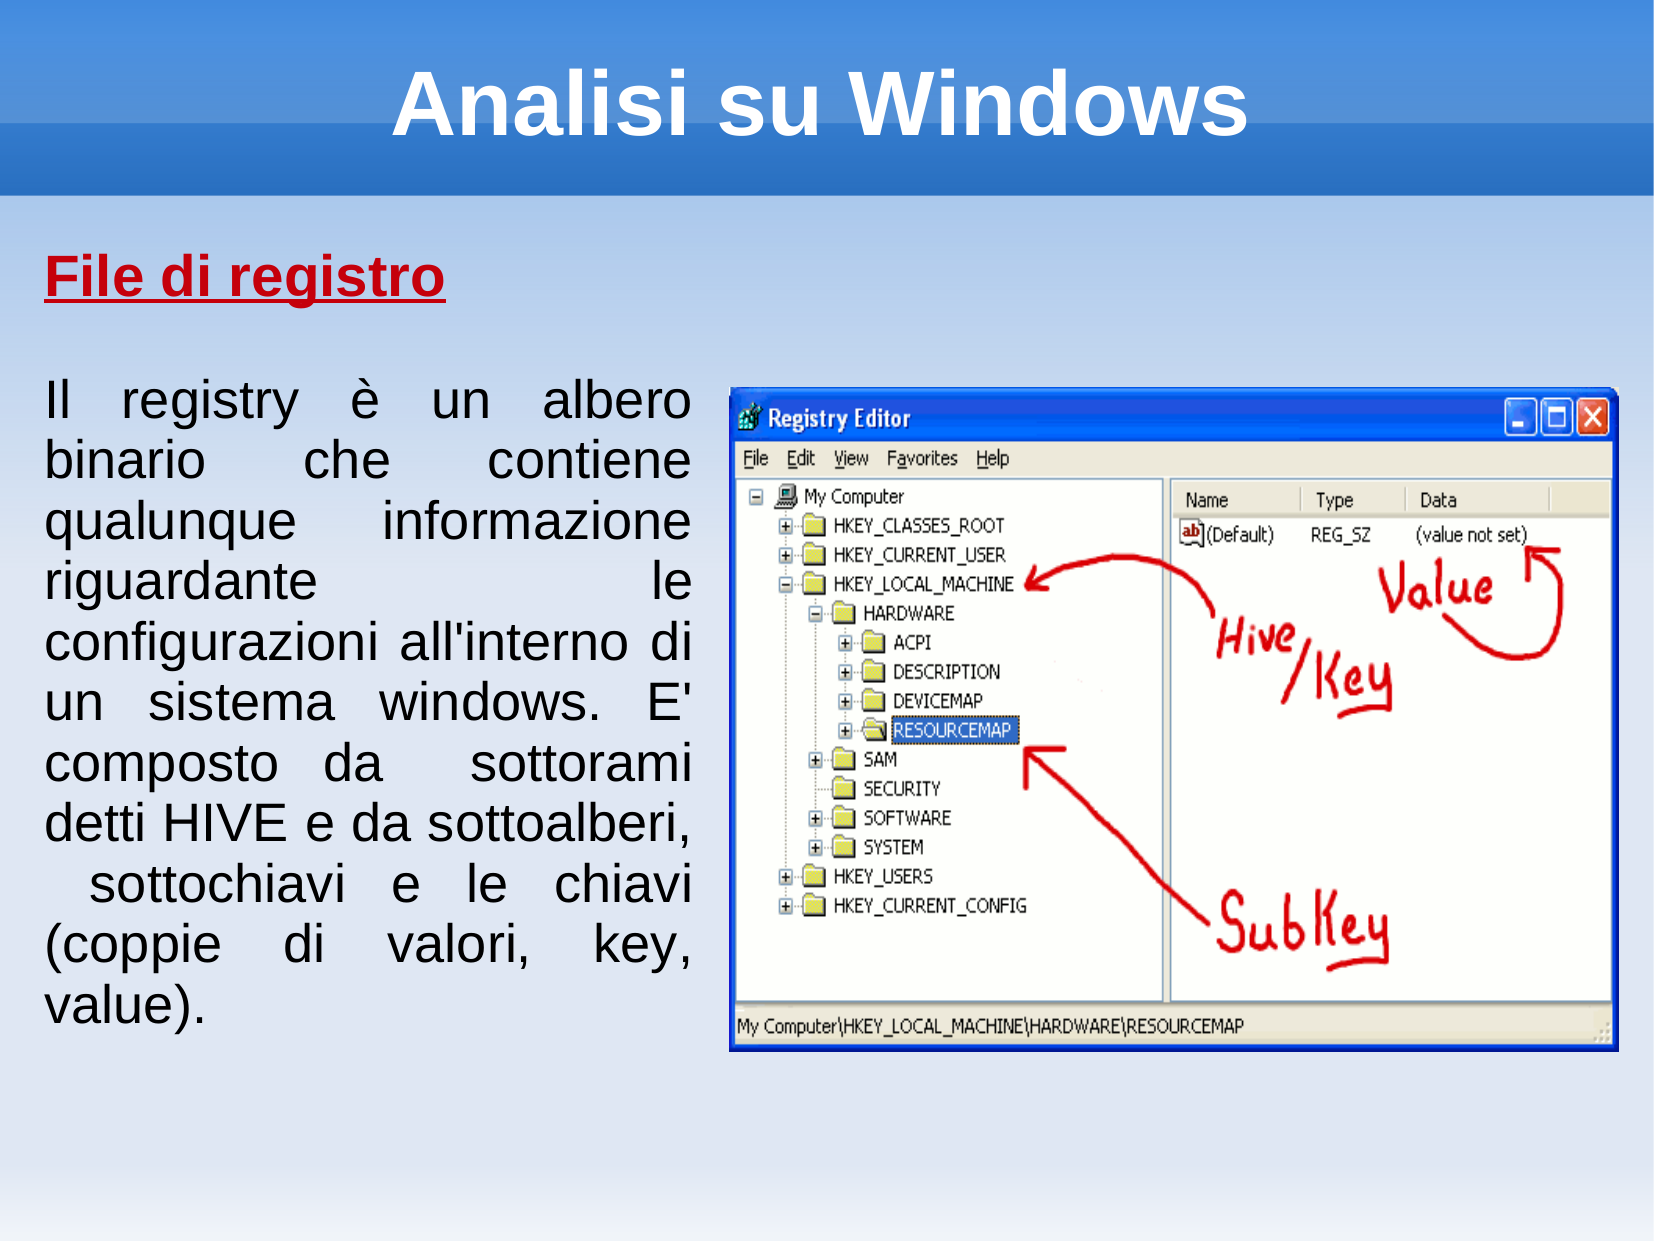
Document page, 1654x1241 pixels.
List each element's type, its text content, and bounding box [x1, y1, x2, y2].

picture [0, 0, 1654, 1241]
title Analisi su Windows [76, 7, 1565, 200]
text_box File di registro Il registry è un albero binario che contiene qualunque informazione riguardante le configurazioni all'interno di un sistema windows. E' composto da sottorami detti HIVE e da sottoalberi, sottochiavi e le chiavi (coppie di valori, key, value). [29, 236, 709, 1043]
